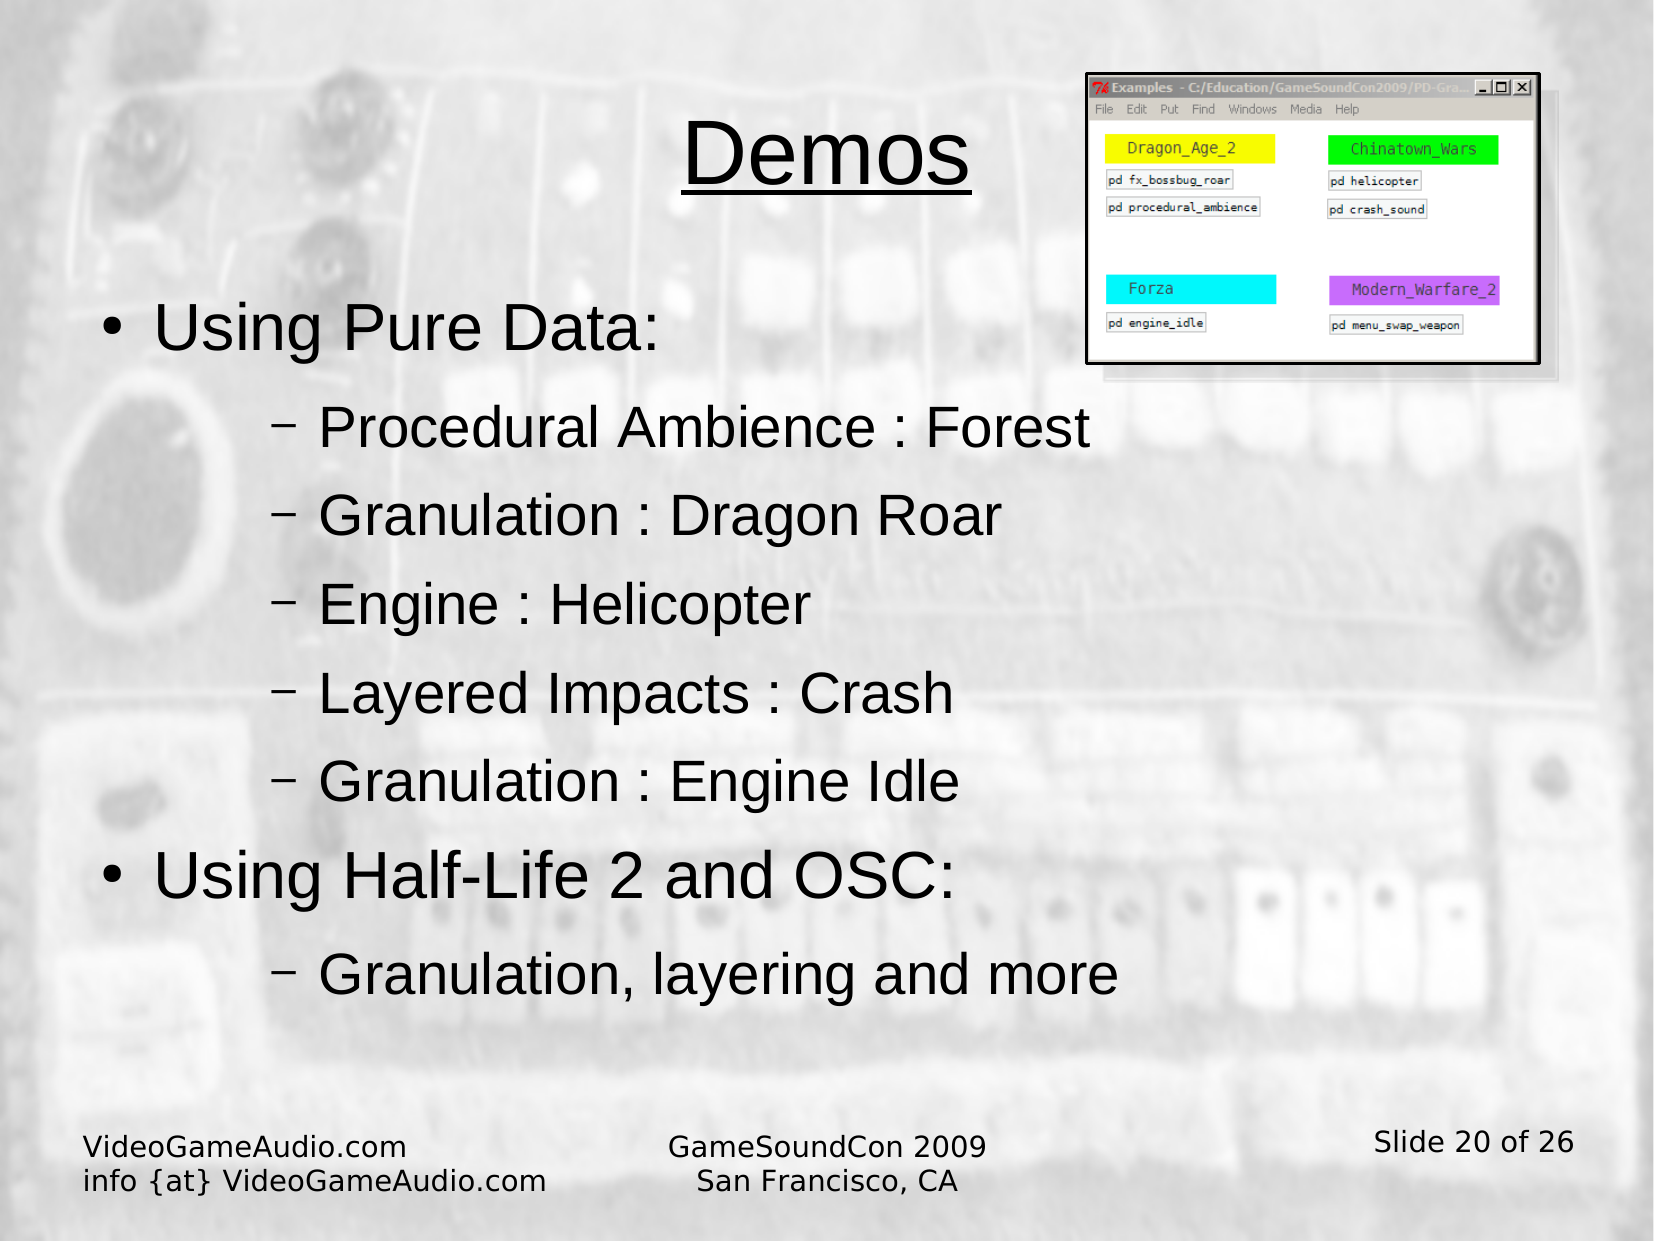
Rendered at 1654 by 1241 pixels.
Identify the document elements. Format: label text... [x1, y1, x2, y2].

picture [1087, 75, 1538, 362]
title Demos [82, 49, 1571, 257]
list Using Pure Data: Procedural Ambience : Forest Granulation : Dragon Roar Engine : Helicopter Layered Impacts : Crash Granulation : Engine Idle Using Half-Life 2 and OSC: Granulation, layering and more [82, 290, 1571, 1109]
